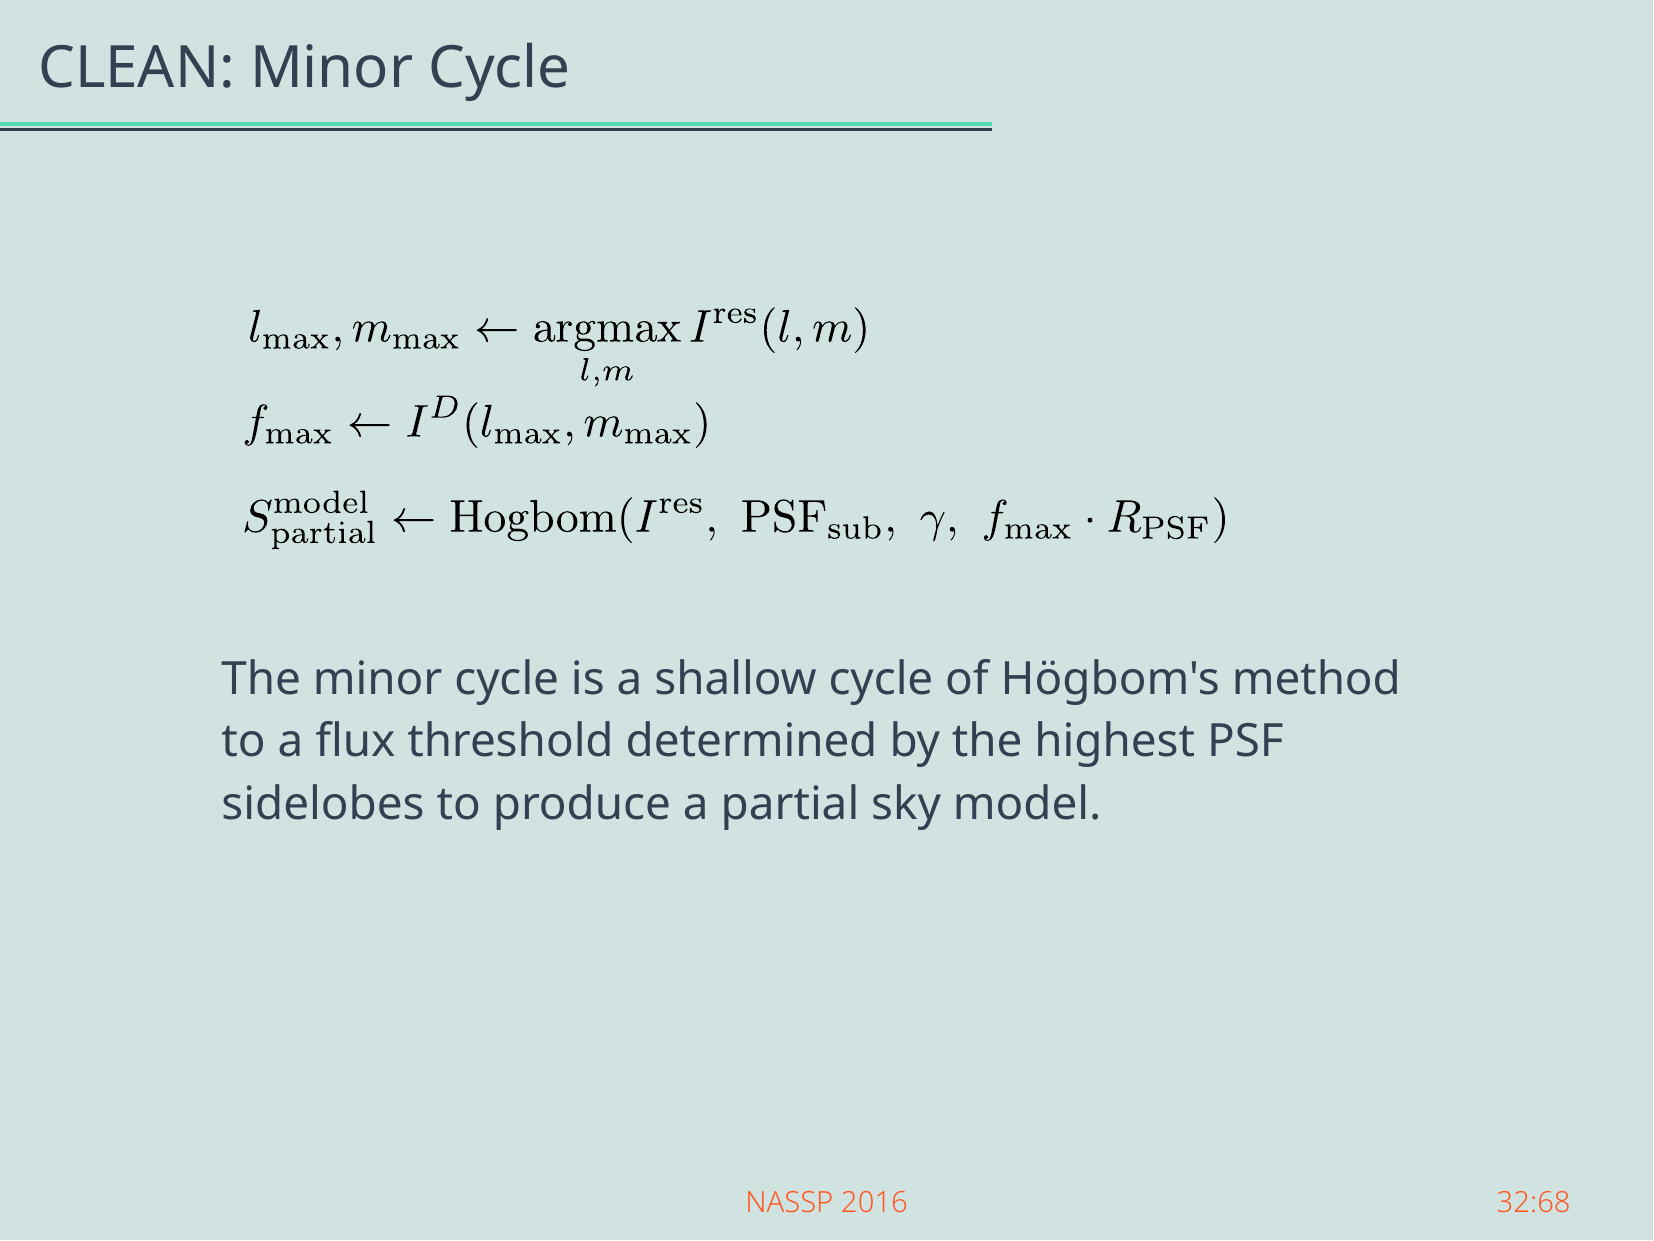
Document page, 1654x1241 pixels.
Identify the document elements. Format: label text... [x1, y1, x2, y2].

text_box The minor cycle is a shallow cycle of Högbom's method to a flux threshold determined by the highest PSF sidelobes to produce a partial sky model. [206, 637, 1447, 818]
text_box CLEAN: Minor Cycle [23, 17, 1441, 103]
text_box [242, 490, 1230, 550]
text_box [242, 395, 711, 448]
text_box [248, 307, 871, 387]
